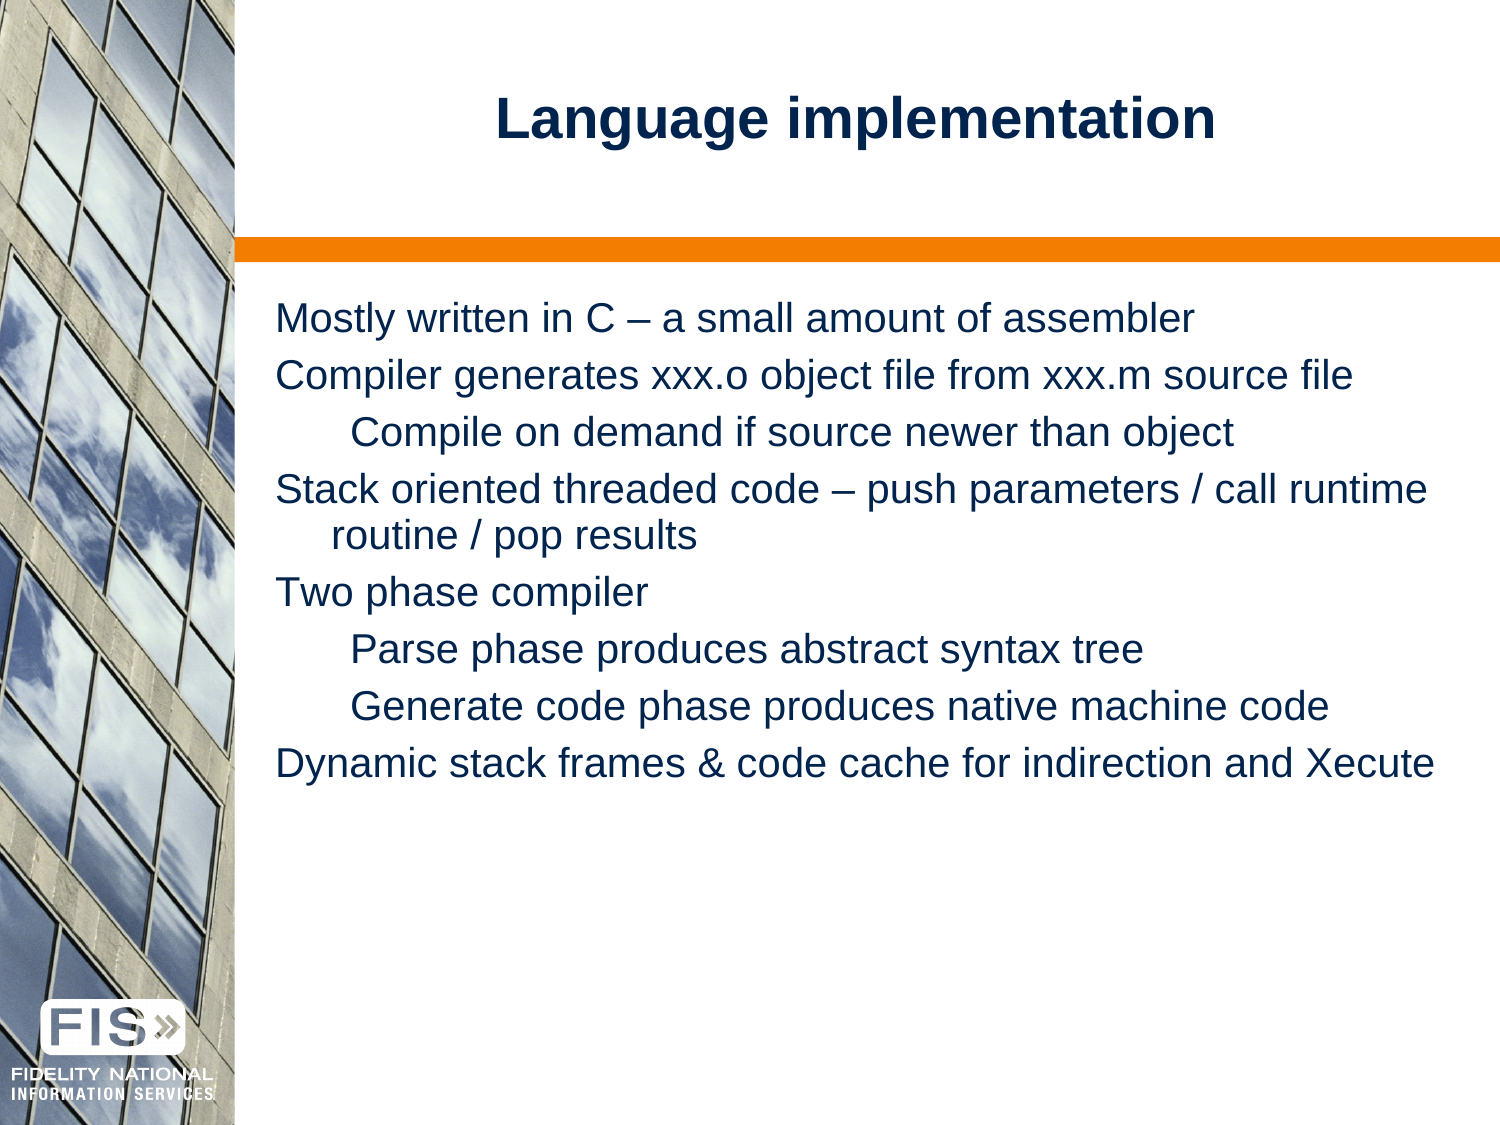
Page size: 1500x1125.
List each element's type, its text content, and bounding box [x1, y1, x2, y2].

title Language implementation [274, 24, 1438, 213]
list Mostly written in C – a small amount of assembler Compiler generates xxx.o object file from xxx.m source file Compile on demand if source newer than object Stack oriented threaded code – push parameters / call runtime routine / pop results Two phase compiler Parse phase produces abstract syntax tree Generate code phase produces native machine code Dynamic stack frames & code cache for indirection and Xecute [274, 295, 1438, 1023]
picture [0, 0, 235, 1125]
